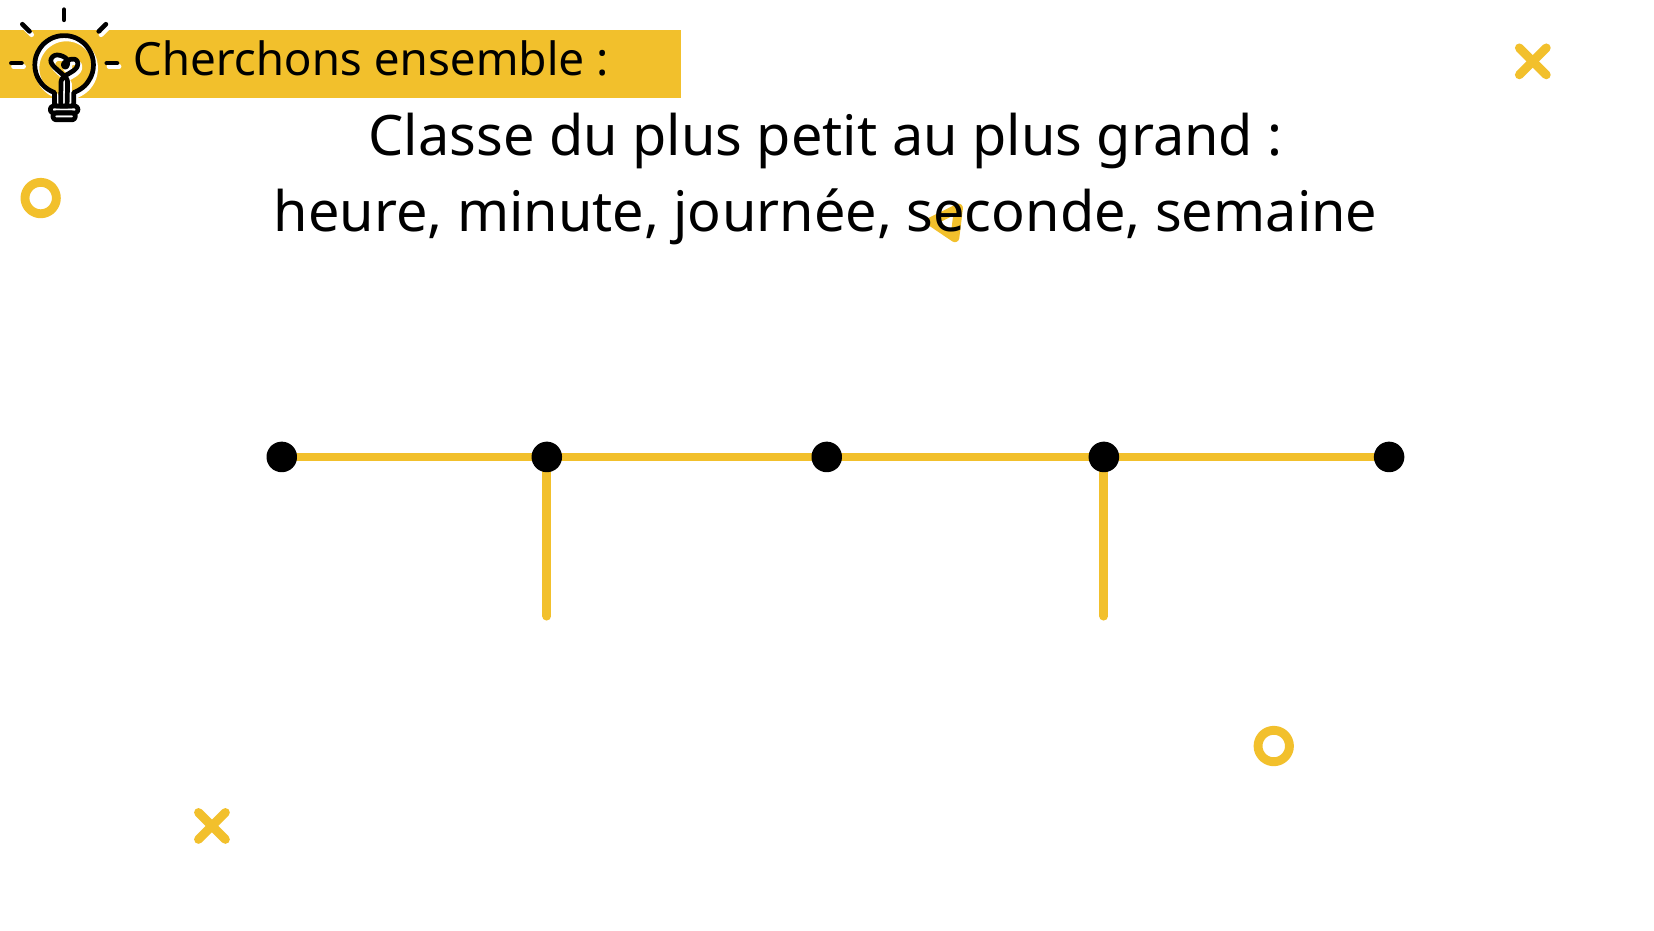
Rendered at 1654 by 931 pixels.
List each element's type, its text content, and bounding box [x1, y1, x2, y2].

text_box [1088, 441, 1120, 473]
title Classe du plus petit au plus grand : heure, minute, journée, seconde, semaine [82, 94, 1571, 250]
text_box [1373, 441, 1405, 473]
subtitle Cherchons ensemble : [132, 17, 677, 97]
text_box [266, 441, 297, 473]
text_box [531, 441, 563, 473]
text_box [811, 441, 842, 473]
